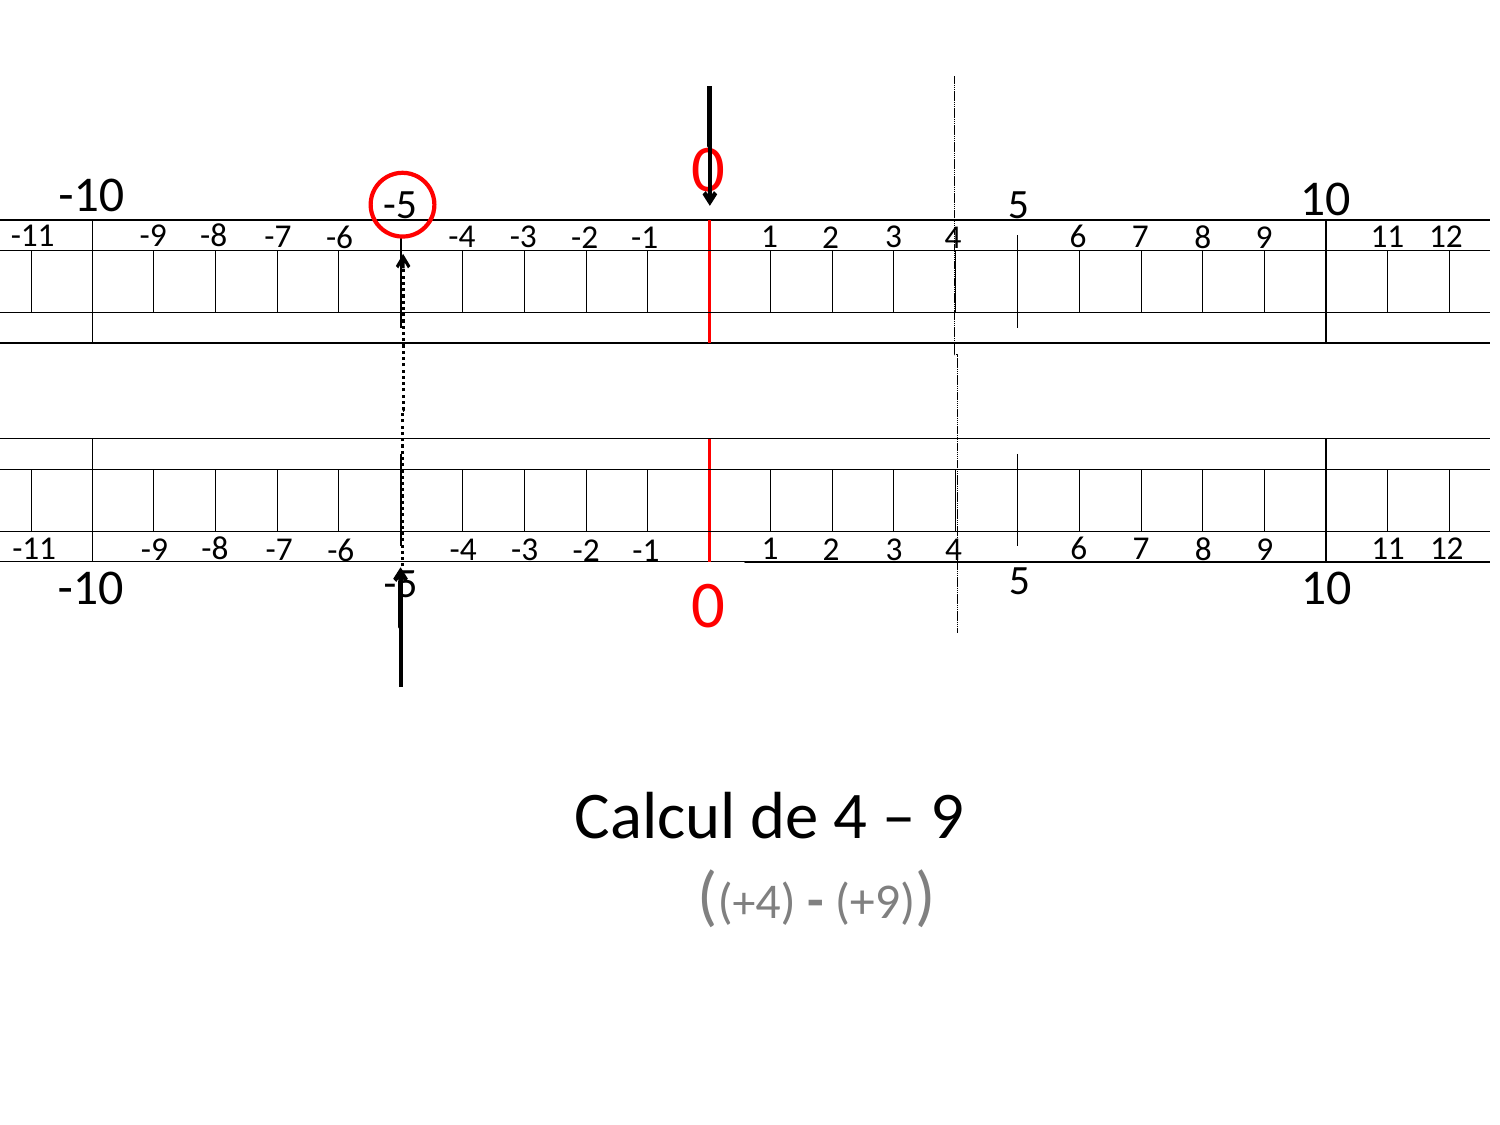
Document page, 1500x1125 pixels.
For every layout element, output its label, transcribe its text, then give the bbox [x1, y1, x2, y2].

text_box -10 [58, 161, 136, 222]
text_box -8 [200, 213, 235, 254]
text_box 8 [1199, 539, 1206, 547]
text_box 5 [1008, 552, 1038, 603]
text_box 4 [958, 526, 975, 567]
text_box -3 [509, 214, 546, 255]
text_box 5 [1007, 176, 1038, 227]
text_box 0 [676, 553, 728, 649]
text_box 4 [948, 232, 954, 240]
text_box -8 [201, 526, 236, 567]
text_box -9 [139, 213, 175, 254]
text_box -7 [265, 527, 300, 568]
text_box Calcul de 4 – 9 ((+4) - (+9)) [559, 764, 1074, 1020]
text_box 4 [949, 542, 956, 552]
text_box 12 [1429, 526, 1474, 567]
text_box -1 [632, 527, 671, 568]
text_box 12 [1429, 214, 1473, 255]
text_box 7 [1131, 214, 1162, 255]
text_box 1 [761, 525, 791, 566]
text_box -1 [631, 215, 670, 255]
text_box -5 [383, 176, 422, 227]
text_box -4 [449, 526, 485, 567]
text_box 0 [712, 154, 717, 185]
text_box 11 [1370, 213, 1413, 254]
text_box 3 [884, 214, 915, 255]
text_box -9 [140, 526, 176, 567]
text_box 6 [1069, 213, 1099, 254]
text_box 2 [822, 527, 852, 568]
text_box 9 [1256, 527, 1286, 568]
text_box 4 [944, 214, 974, 255]
text_box 10 [1300, 165, 1378, 226]
text_box -6 [327, 527, 360, 568]
text_box 0 [677, 117, 728, 213]
text_box -3 [511, 527, 547, 568]
text_box 0 [698, 152, 708, 187]
text_box -2 [571, 214, 608, 255]
text_box -5 [383, 555, 422, 606]
text_box 10 [1300, 554, 1378, 615]
text_box 2 [822, 215, 852, 256]
text_box 3 [885, 526, 915, 567]
text_box -5 [403, 583, 411, 594]
text_box -11 [10, 212, 62, 253]
text_box 1 [761, 213, 791, 254]
text_box -4 [448, 213, 484, 254]
text_box -6 [325, 214, 358, 255]
text_box 8 [1194, 214, 1224, 255]
text_box -10 [57, 554, 135, 615]
text_box 4 [945, 526, 957, 567]
text_box 7 [1132, 526, 1162, 567]
text_box -11 [12, 525, 63, 566]
text_box 6 [1070, 525, 1100, 566]
text_box -2 [572, 527, 609, 568]
text_box 8 [1195, 526, 1225, 567]
text_box -7 [264, 214, 299, 255]
text_box 8 [1198, 550, 1207, 558]
text_box 9 [1255, 215, 1285, 256]
text_box 11 [1371, 525, 1414, 566]
